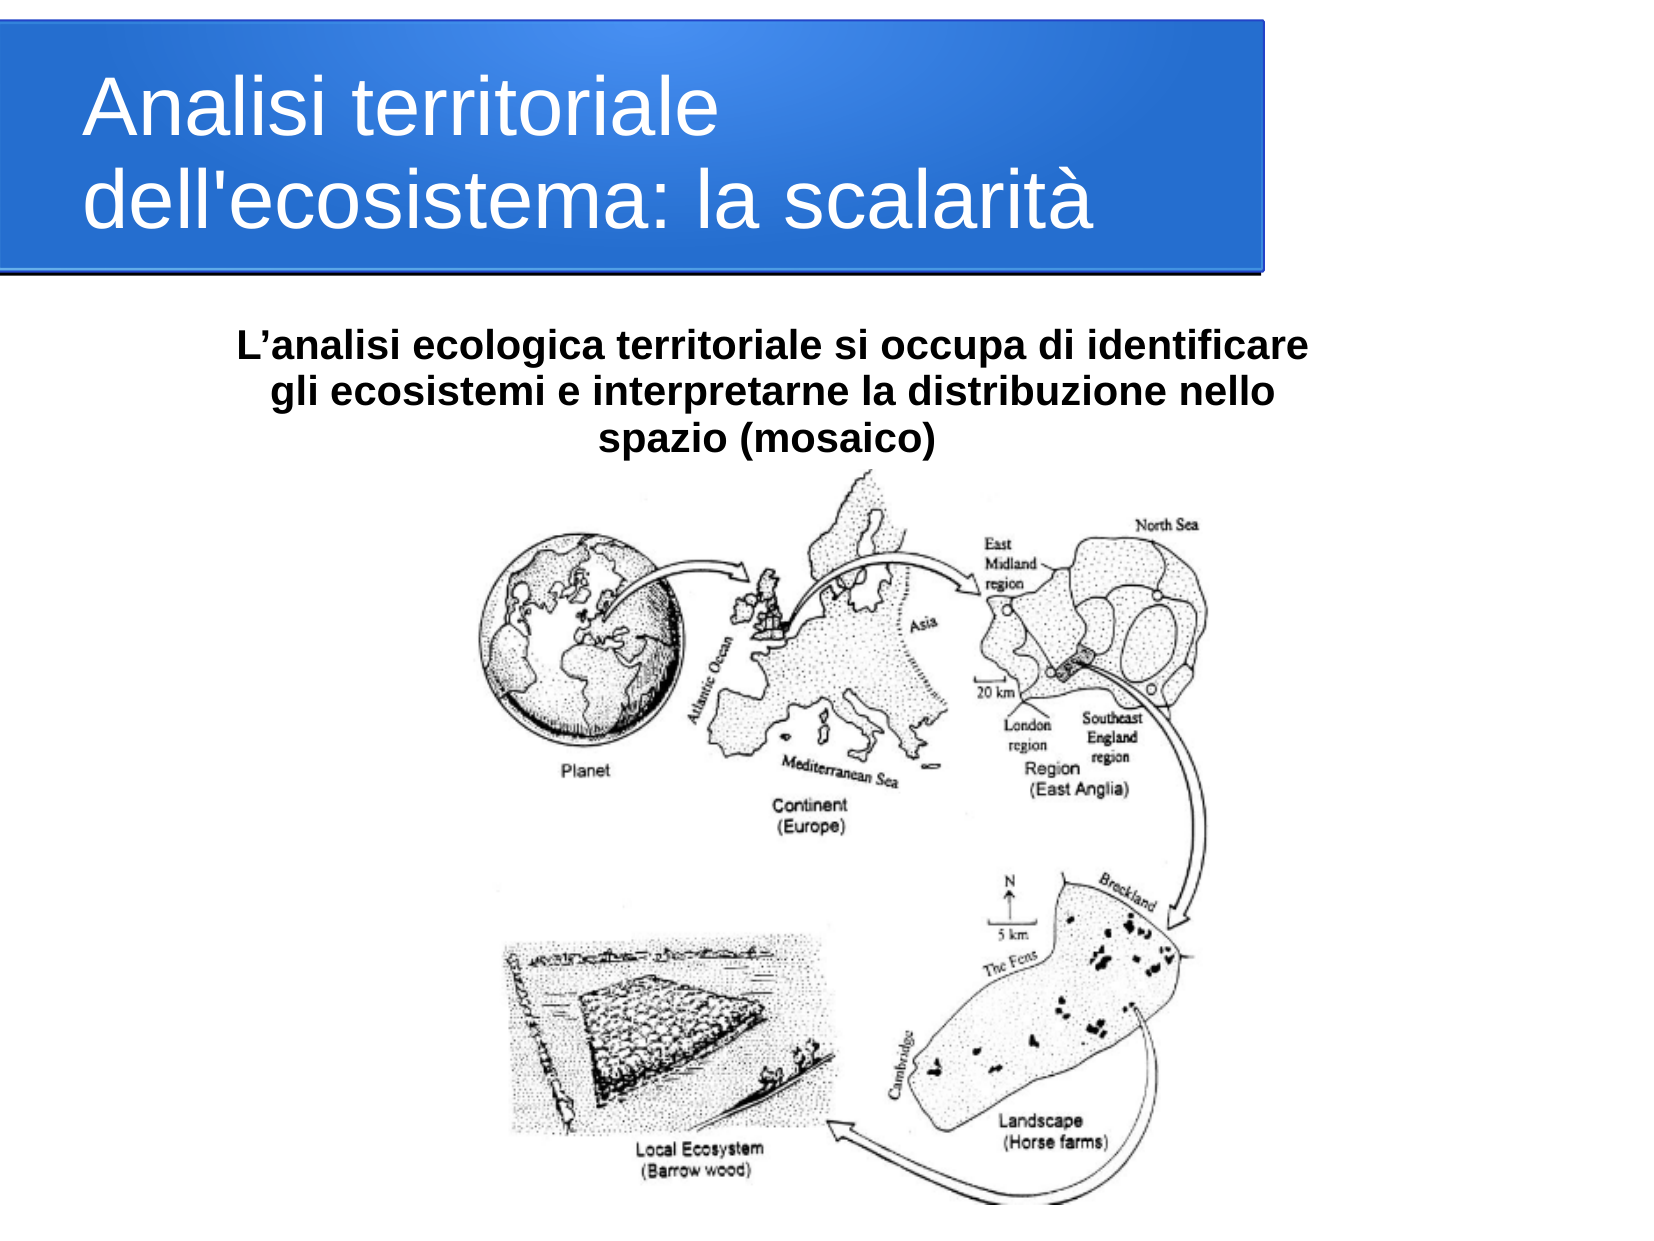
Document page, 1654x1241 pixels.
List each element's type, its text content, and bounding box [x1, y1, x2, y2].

text_box L’analisi ecologica territoriale si occupa di identificare gli ecosistemi e interpretarne la distribuzione nello spazio (mosaico) [199, 314, 1347, 470]
title Analisi territoriale dell'ecosistema: la scalarità [82, 49, 1250, 257]
picture [472, 470, 1217, 1205]
